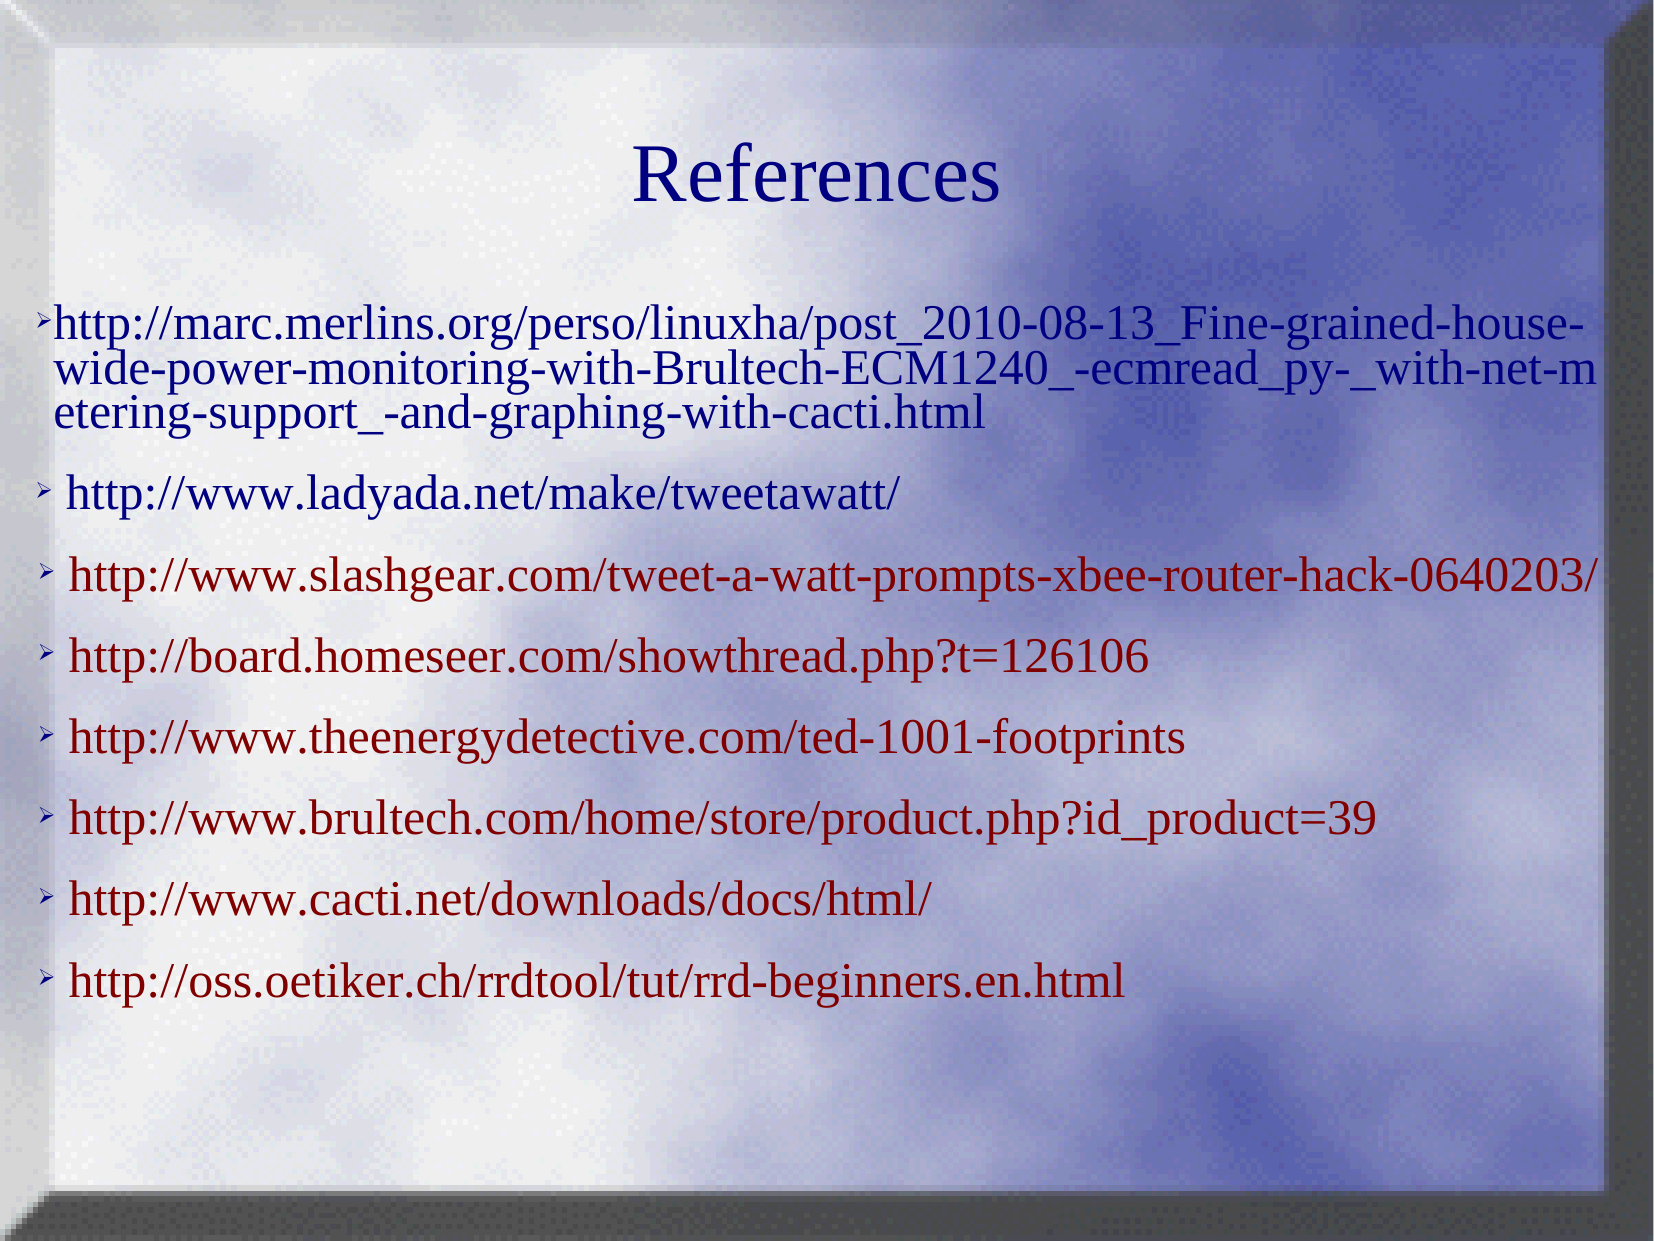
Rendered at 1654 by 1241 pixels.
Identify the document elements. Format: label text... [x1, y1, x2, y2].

list http://marc.merlins.org/perso/linuxha/post_2010-08-13_Fine-grained-house-wide-power-monitoring-with-Brultech-ECM1240_-ecmread_py-_with-net-metering-support_-and-graphing-with-cacti.html http://www.ladyada.net/make/tweetawatt/ http://www.slashgear.com/tweet-a-watt-prompts-xbee-router-hack-0640203/ http://board.homeseer.com/showthread.php?t=126106 http://www.theenergydetective.com/ted-1001-footprints http://www.brultech.com/home/store/product.php?id_product=39 http://www.cacti.net/downloads/docs/html/ http://oss.oetiker.ch/rrdtool/tut/rrd-beginners.en.html [35, 295, 1611, 1075]
title References [198, 119, 1437, 227]
picture [0, 0, 1654, 1241]
